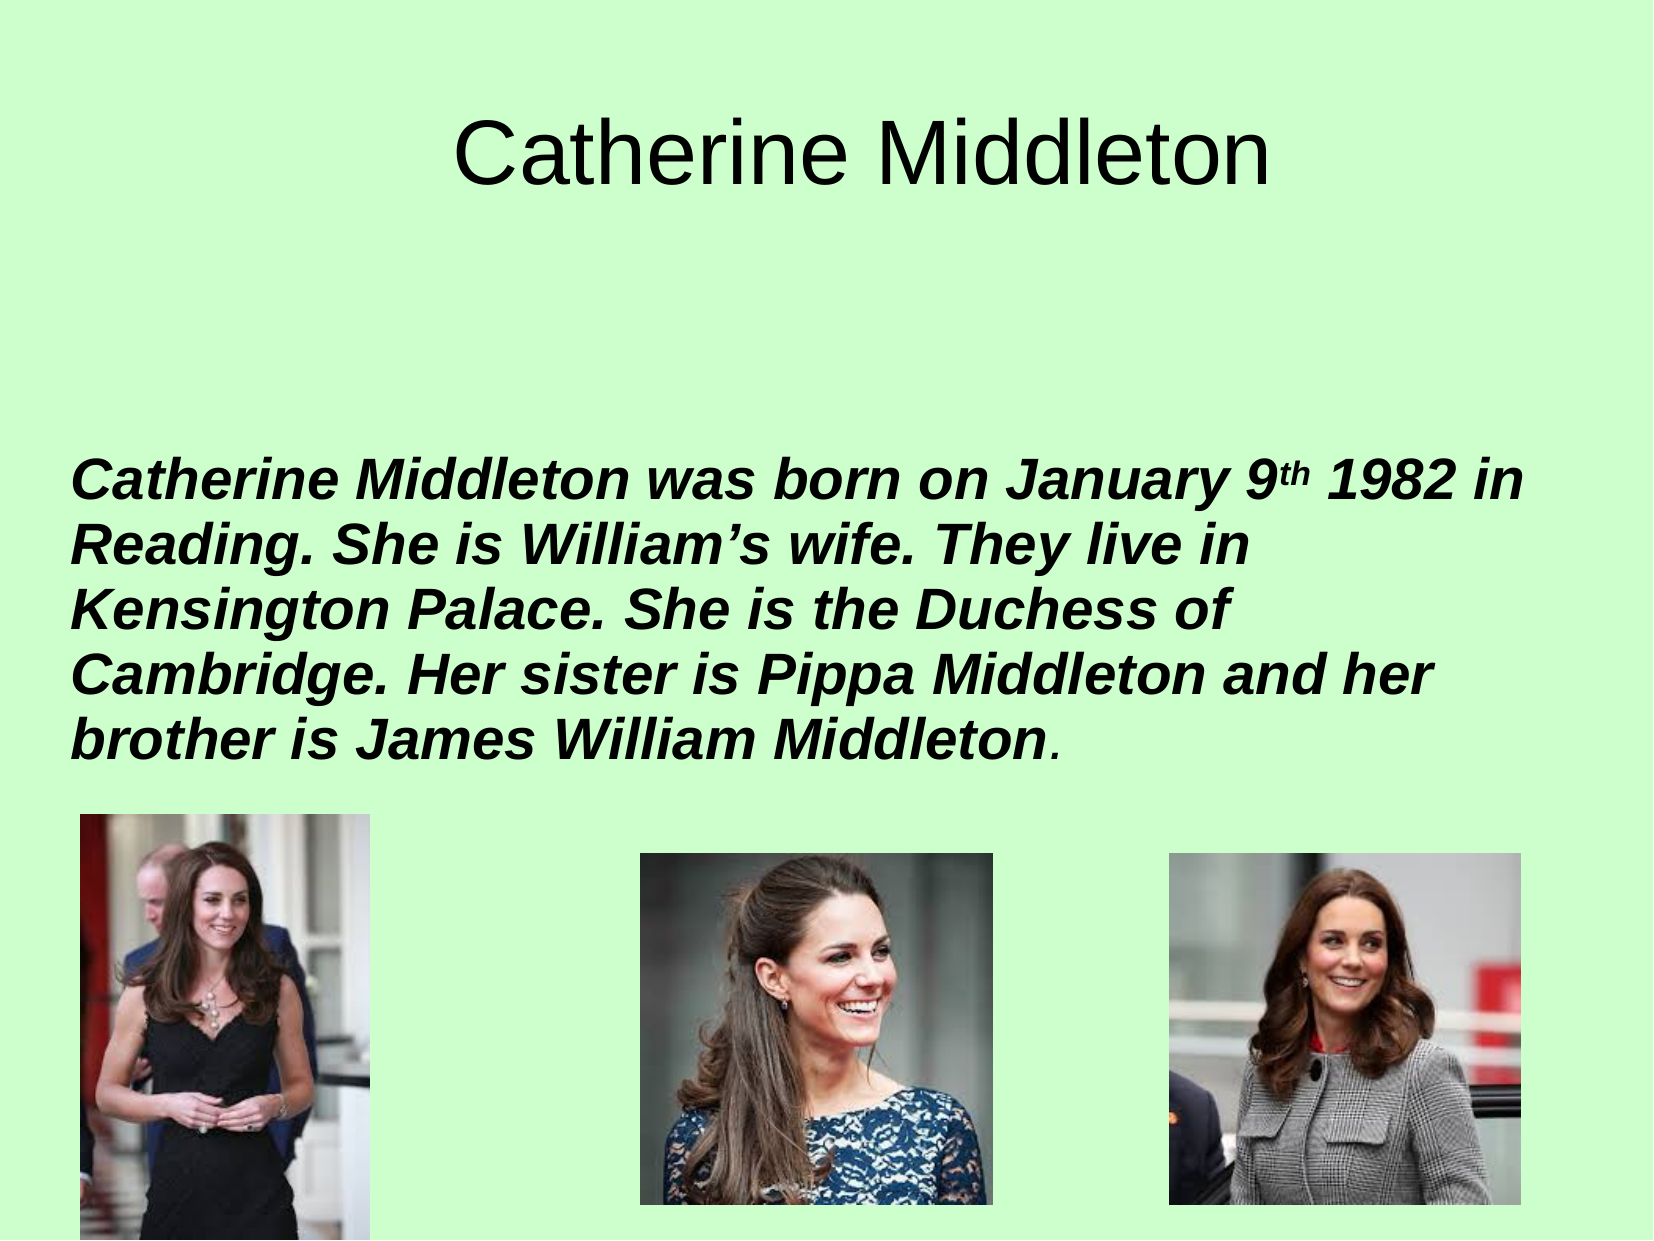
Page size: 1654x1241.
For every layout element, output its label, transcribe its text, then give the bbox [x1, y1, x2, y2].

subtitle Catherine Middleton was born on January 9th 1982 in Reading. She is William’s wife. They live in Kensington Palace. She is the Duchess of Cambridge. Her sister is Pippa Middleton and her brother is James William Middleton. [70, 249, 1559, 969]
picture [80, 814, 370, 1240]
title Catherine Middleton [82, 49, 1571, 257]
picture [1169, 853, 1521, 1205]
picture [640, 853, 993, 1205]
